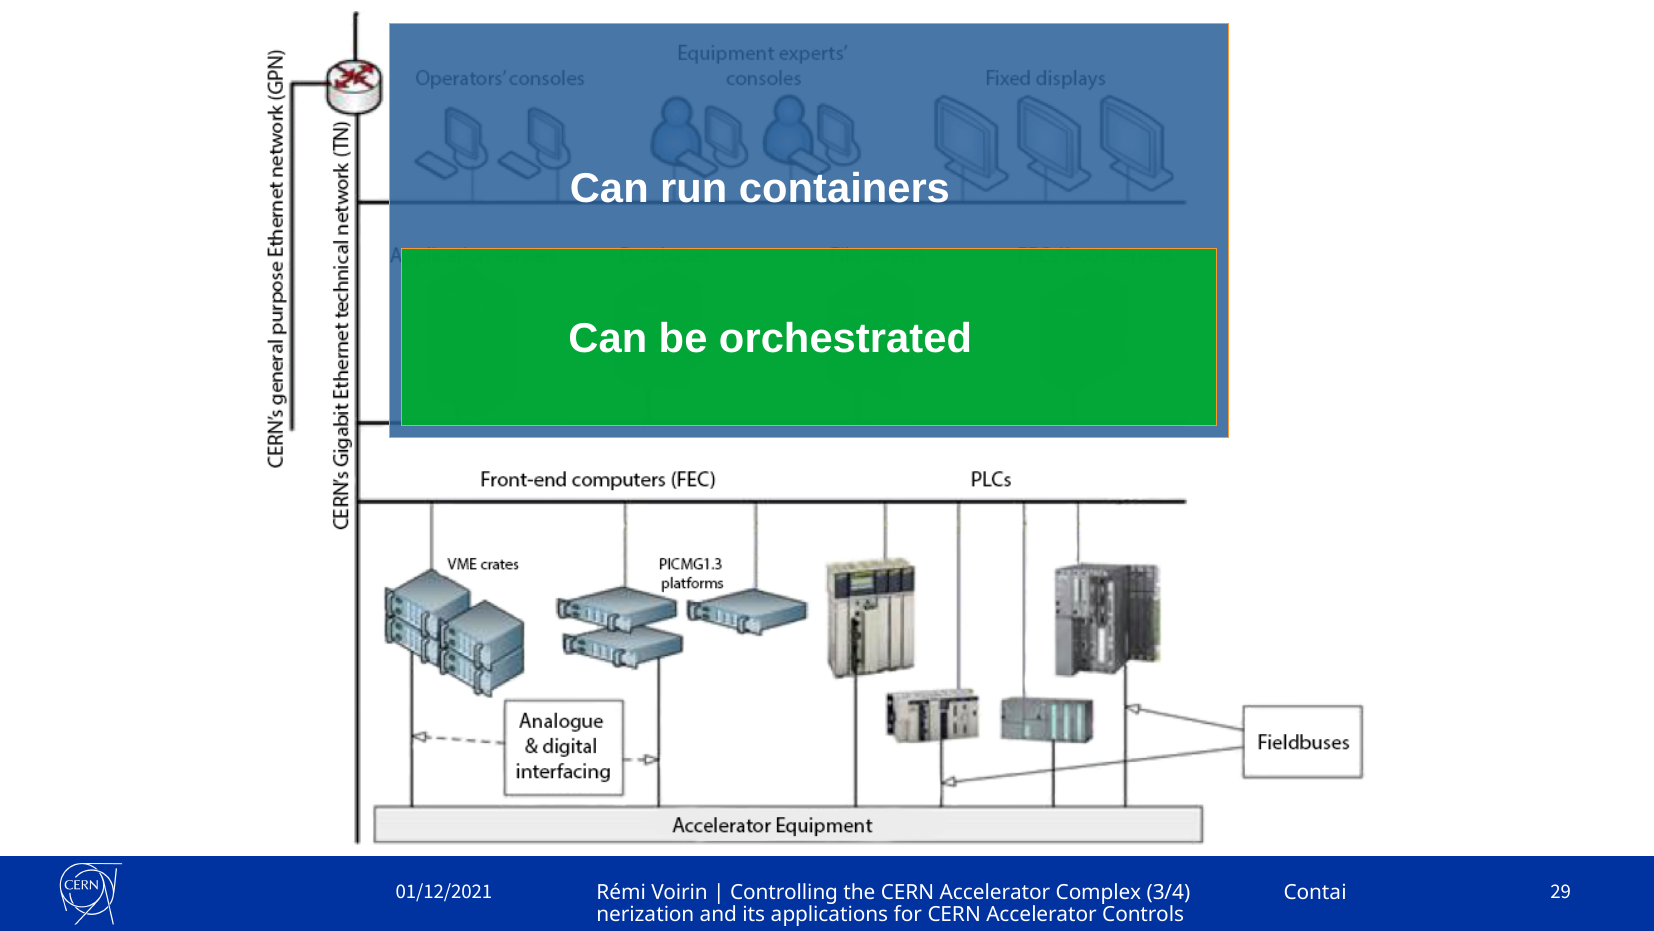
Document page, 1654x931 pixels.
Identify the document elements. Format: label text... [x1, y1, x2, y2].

picture [259, 11, 1441, 845]
text_box Can run containers [555, 156, 1031, 237]
picture [56, 859, 127, 928]
text_box Can be orchestrated [553, 307, 1029, 387]
text_box [389, 23, 1229, 438]
